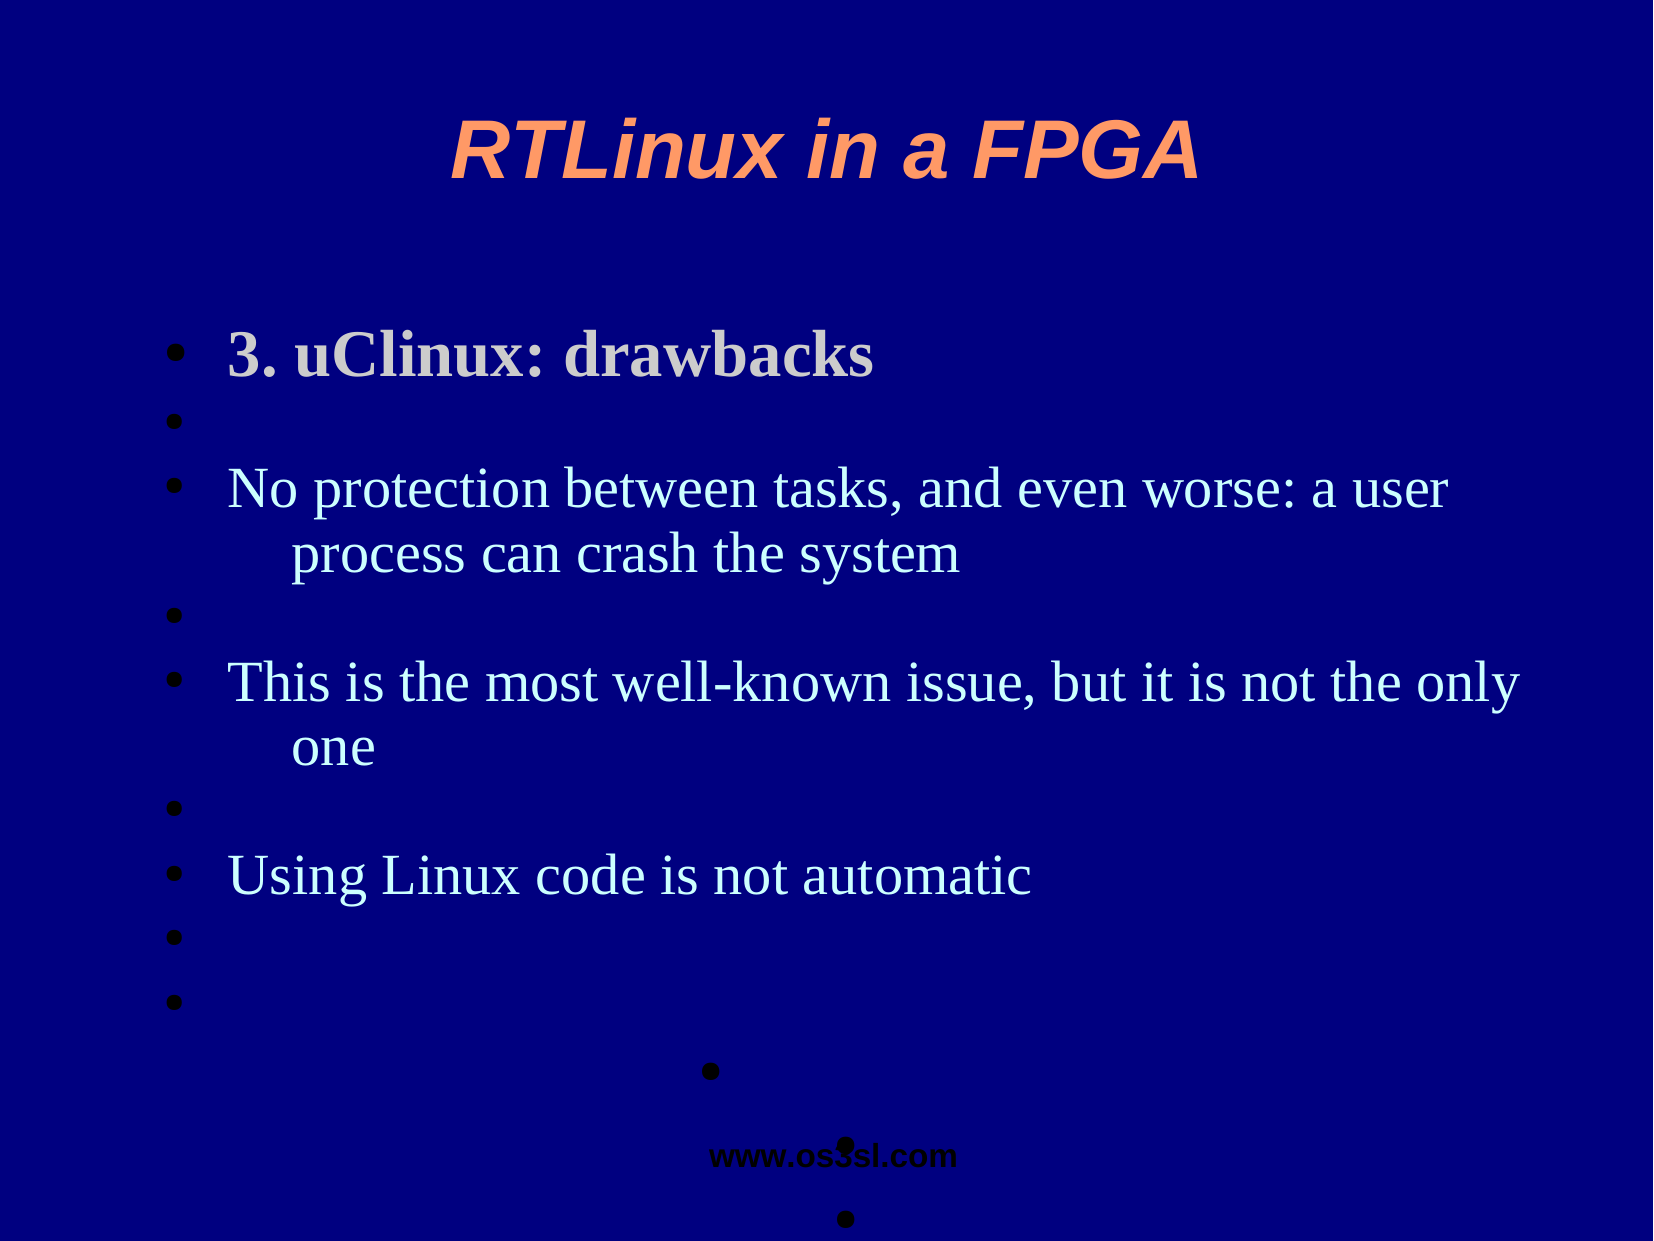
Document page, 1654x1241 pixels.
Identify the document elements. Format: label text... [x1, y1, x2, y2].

text_box www.os3sl.com [709, 1137, 959, 1199]
title RTLinux in a FPGA [121, 46, 1534, 254]
subtitle 3. uClinux: drawbacks No protection between tasks, and even worse: a user process can crash the system This is the most well-known issue, but it is not the only one Using Linux code is not automatic [150, 270, 1589, 1241]
